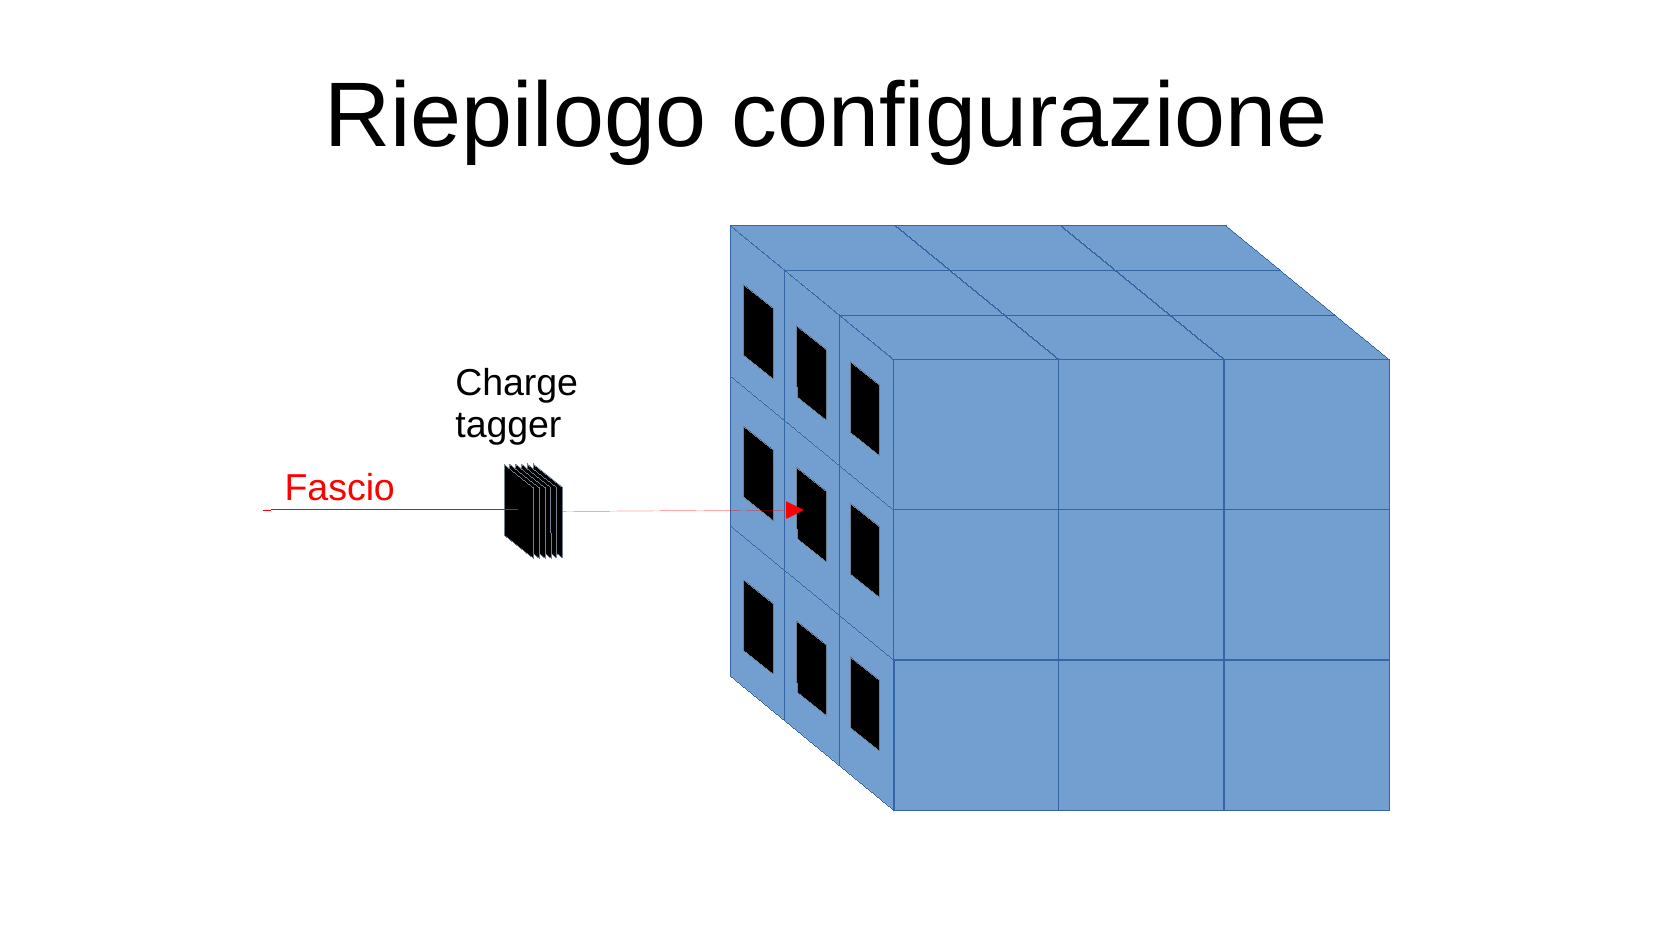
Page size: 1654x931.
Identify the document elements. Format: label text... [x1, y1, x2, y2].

text_box Fascio [269, 459, 465, 516]
text_box [730, 225, 1390, 811]
text_box [504, 463, 563, 559]
title Riepilogo configurazione [82, 37, 1571, 193]
text_box Charge tagger [440, 354, 636, 453]
